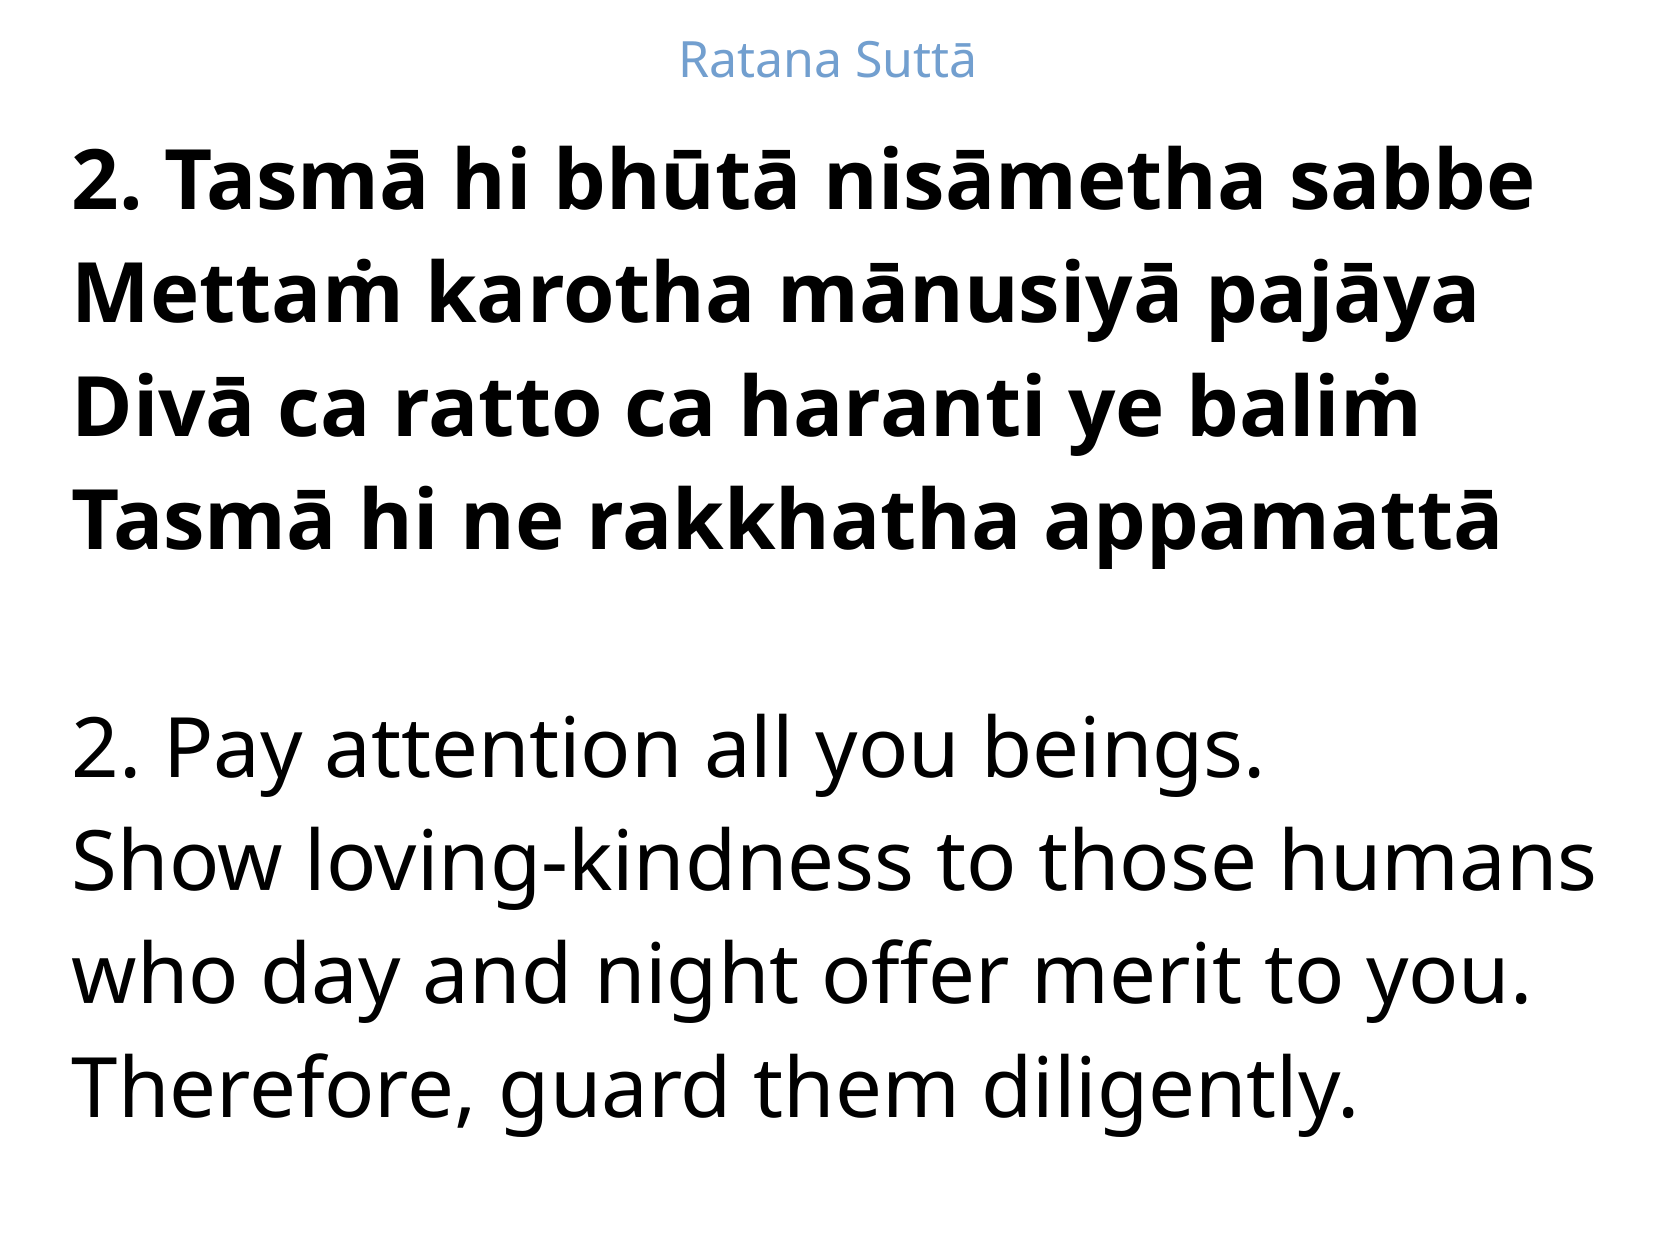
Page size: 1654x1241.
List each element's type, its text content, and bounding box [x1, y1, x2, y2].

text_box Ratana Suttā [0, 16, 1654, 97]
text_box 2. Tasmā hi bhūtā nisāmetha sabbe Mettaṁ karotha mānusiyā pajāya Divā ca ratto ca haranti ye baliṁ Tasmā hi ne rakkhatha appamattā 2. Pay attention all you beings. Show loving-kindness to those humans who day and night offer merit to you. Therefore, guard them diligently. [71, 97, 1631, 1202]
